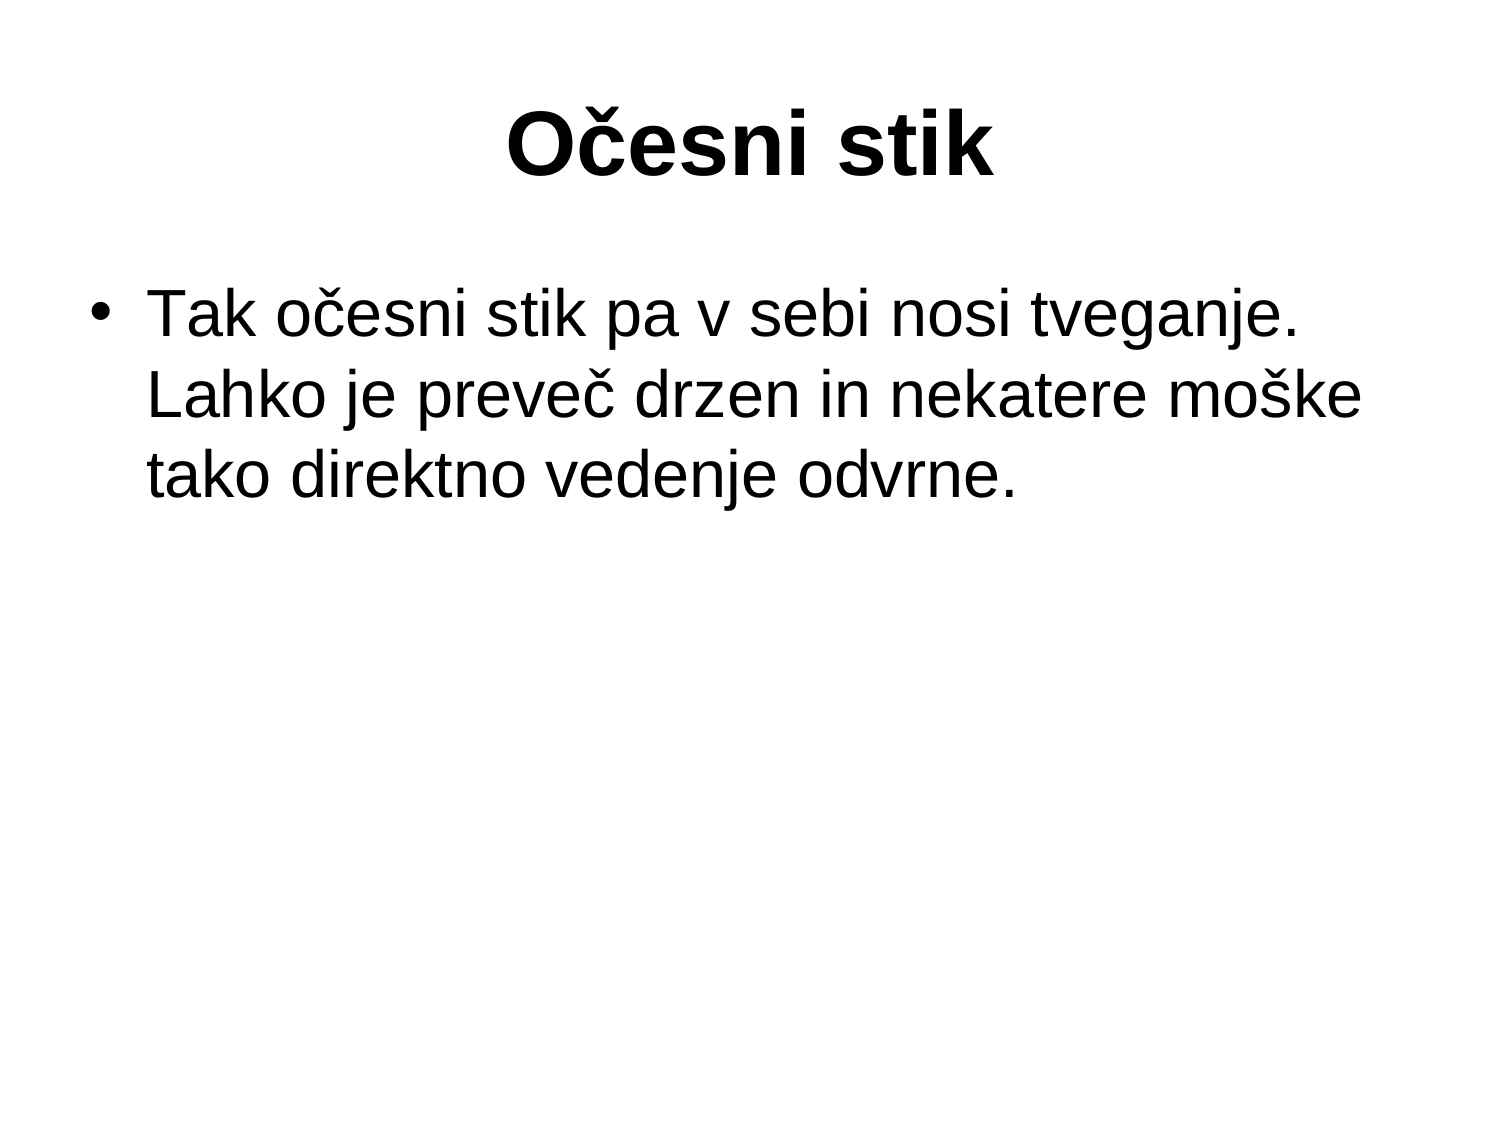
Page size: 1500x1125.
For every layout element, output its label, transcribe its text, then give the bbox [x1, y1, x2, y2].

title Očesni stik [75, 45, 1426, 233]
list Tak očesni stik pa v sebi nosi tveganje. Lahko je preveč drzen in nekatere moške tako direktno vedenje odvrne. [75, 262, 1426, 1006]
